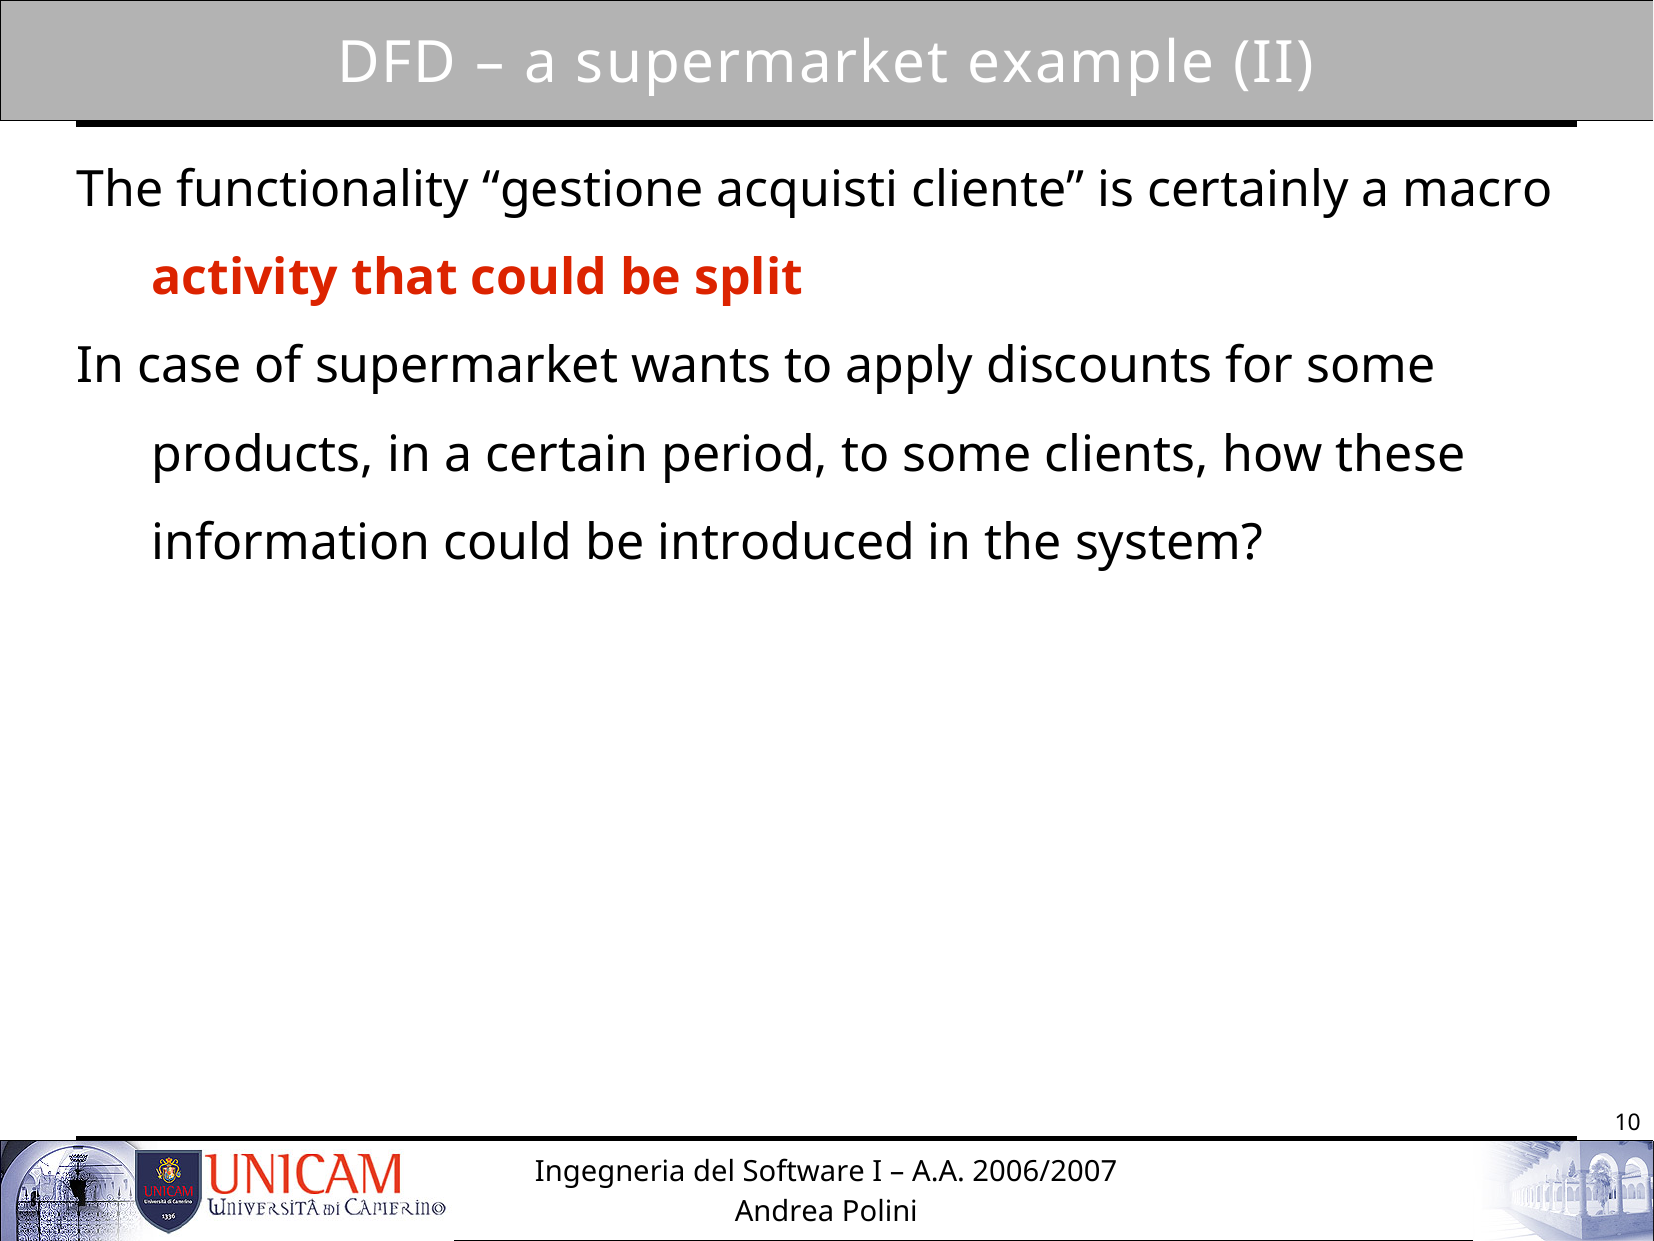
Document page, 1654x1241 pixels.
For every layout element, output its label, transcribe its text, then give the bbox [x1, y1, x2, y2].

picture [0, 1141, 454, 1241]
picture [1473, 1141, 1654, 1241]
title DFD – a supermarket example (II) [0, 0, 1653, 121]
list The functionality “gestione acquisti cliente” is certainly a macro activity that could be split In case of supermarket wants to apply discounts for some products, in a certain period, to some clients, how these information could be introduced in the system? [76, 152, 1577, 656]
